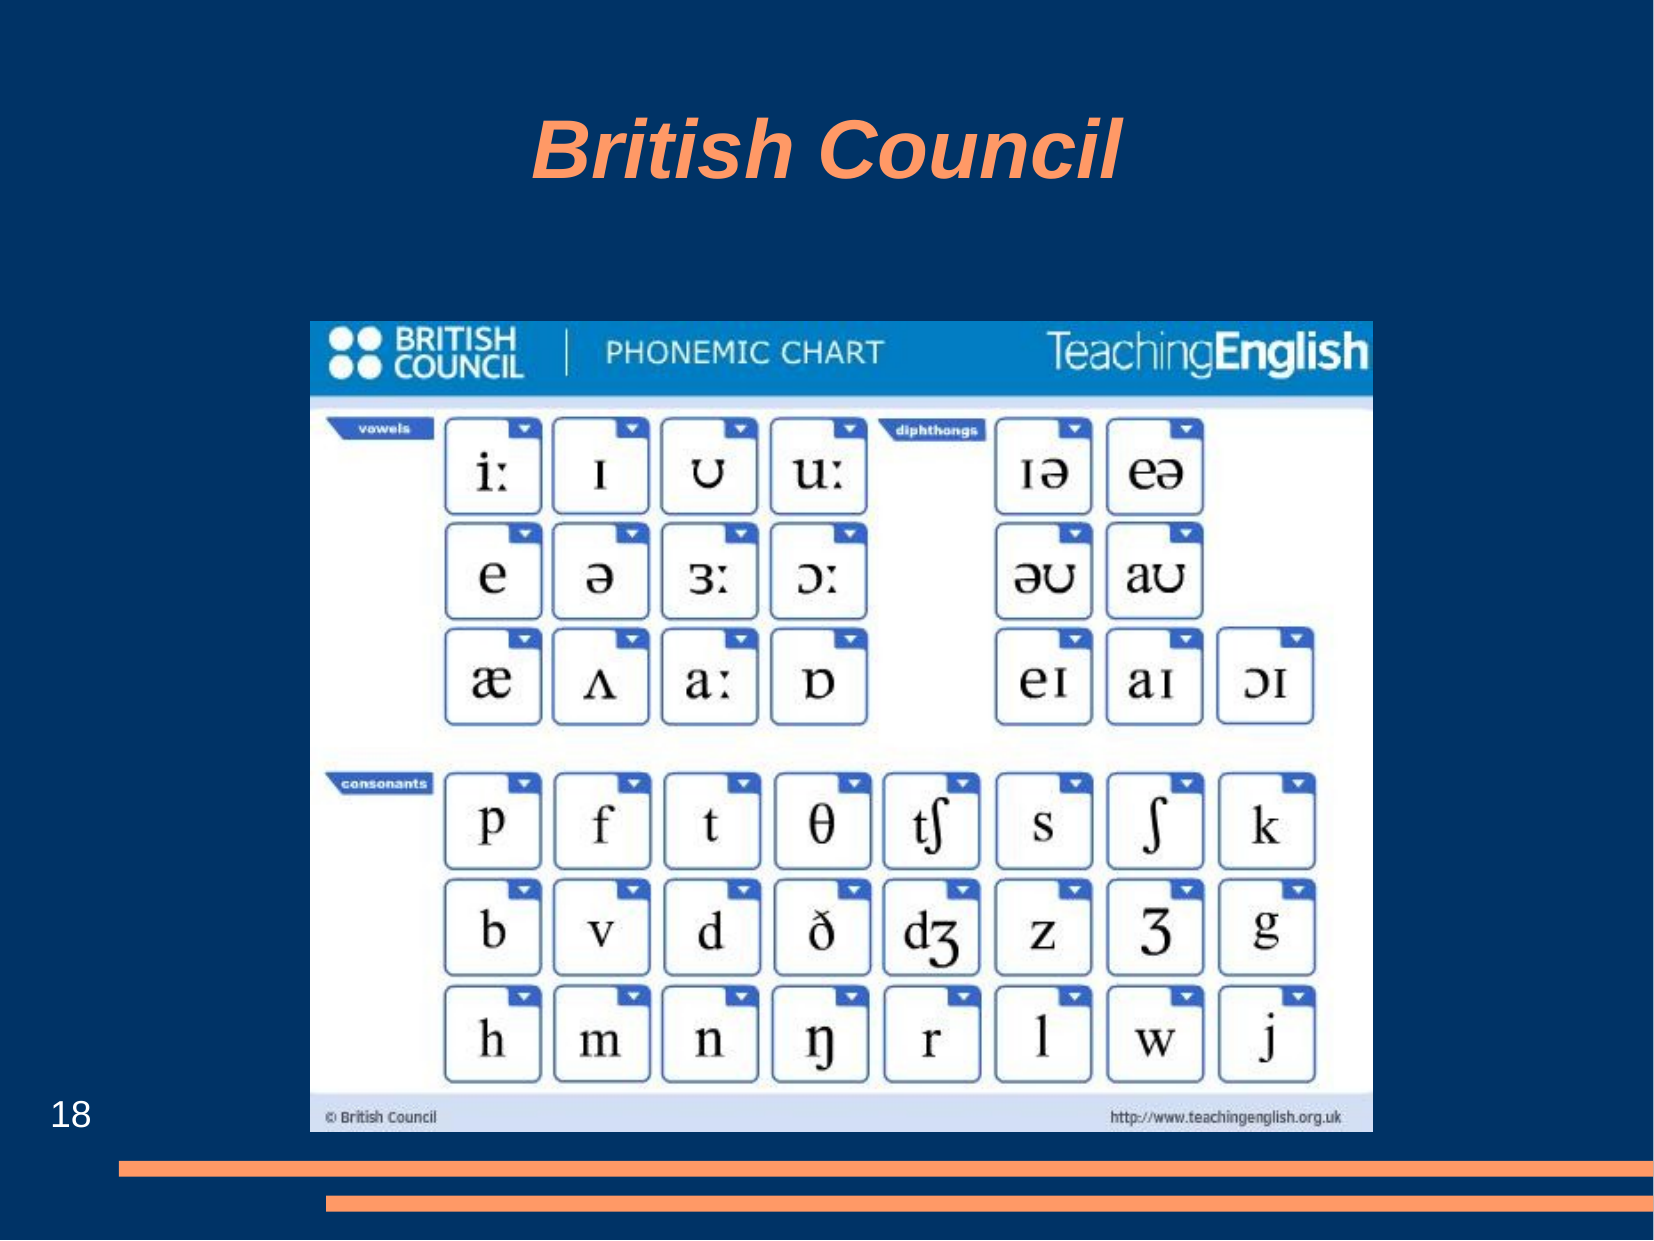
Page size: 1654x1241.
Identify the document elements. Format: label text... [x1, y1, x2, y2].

picture [310, 321, 1373, 1132]
picture [721, 321, 729, 340]
title British Council [121, 46, 1534, 254]
